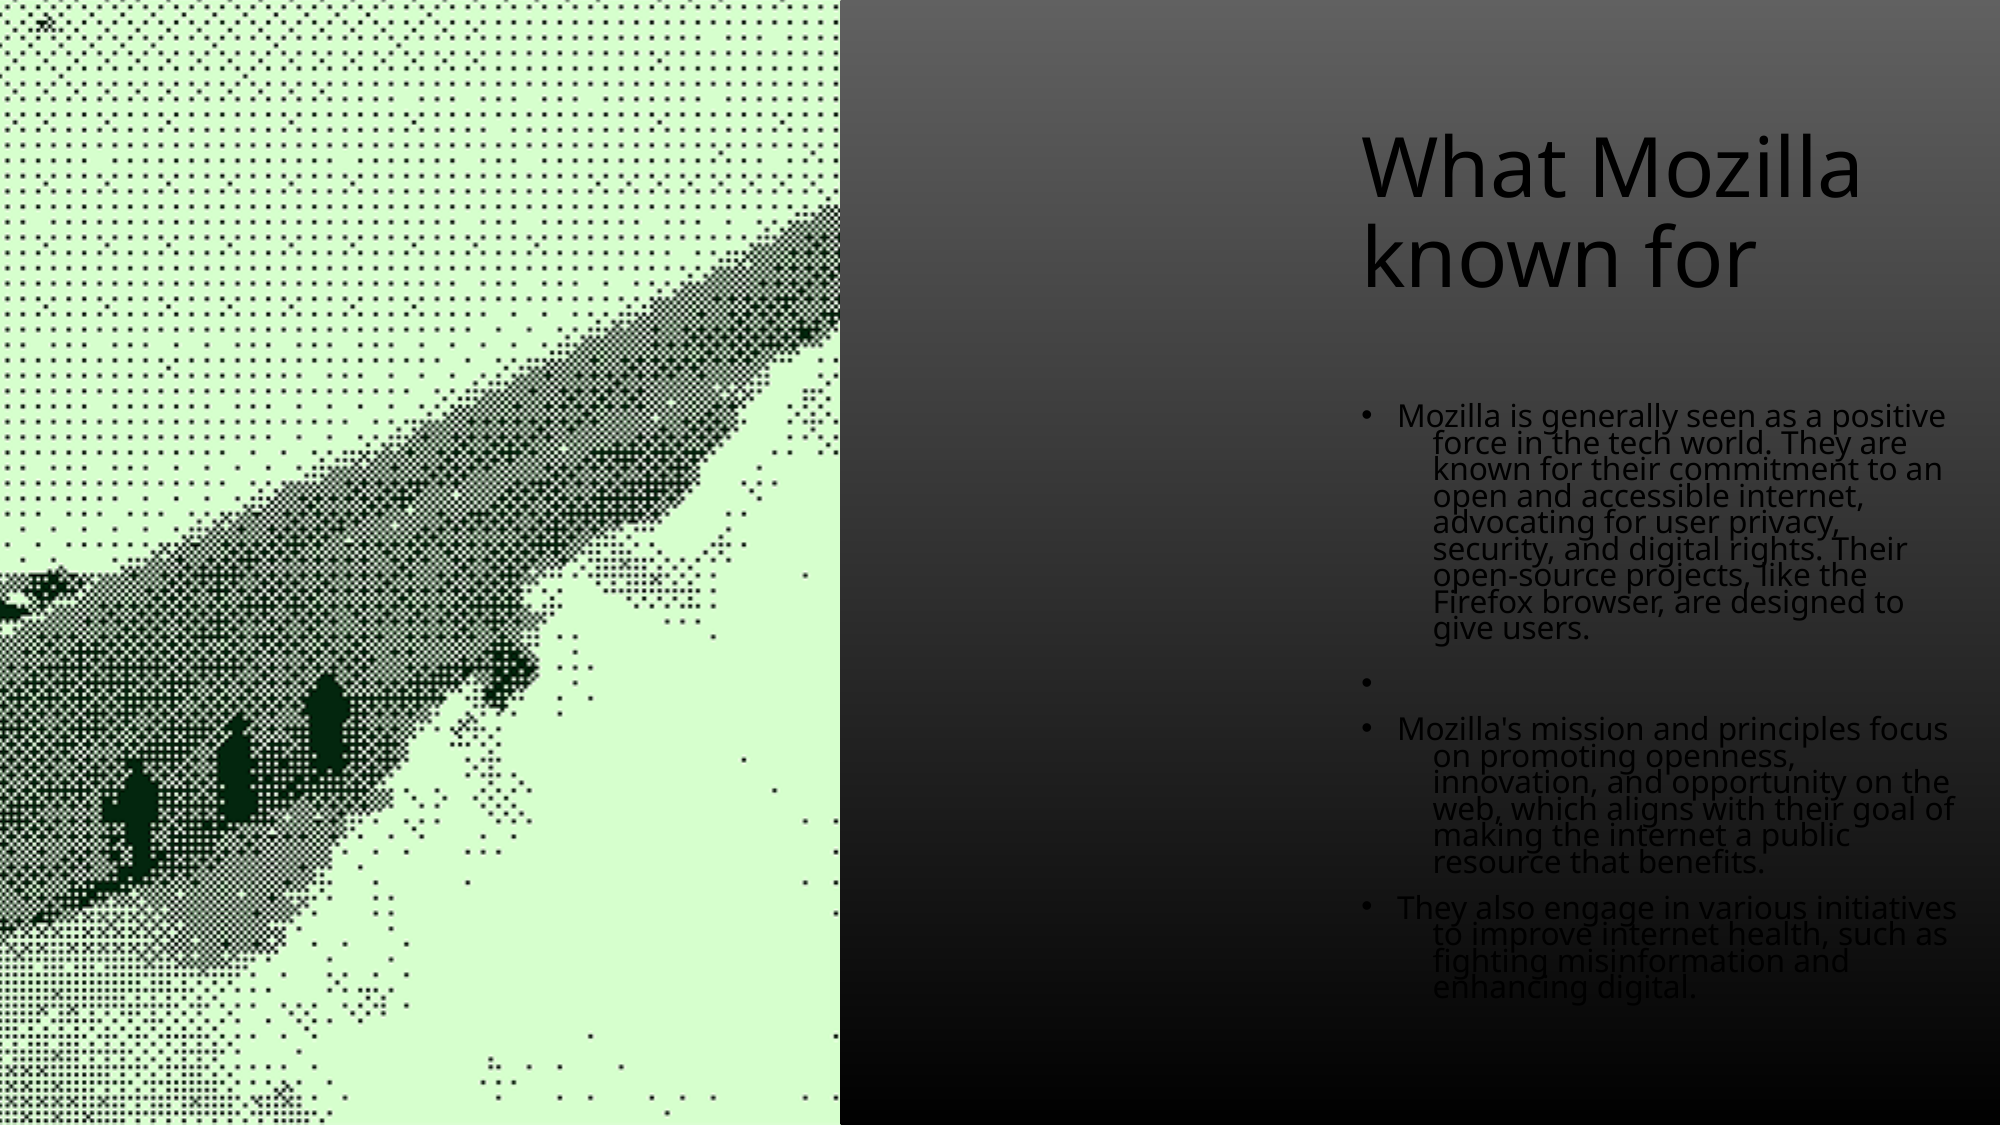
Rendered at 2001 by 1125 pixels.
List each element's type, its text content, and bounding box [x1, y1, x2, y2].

list Mozilla is generally seen as a positive force in the tech world. They are known for their commitment to an open and accessible internet, advocating for user privacy, security, and digital rights. Their open-source projects, like the Firefox browser, are designed to give users. Mozilla's mission and principles focus on promoting openness, innovation, and opportunity on the web, which aligns with their goal of making the internet a public resource that benefits. They also engage in various initiatives to improve internet health, such as fighting misinformation and enhancing digital. [1346, 399, 1974, 1014]
title What Mozilla known for [1346, 59, 1974, 372]
text_box [841, 0, 2000, 1125]
picture [0, 0, 841, 1125]
